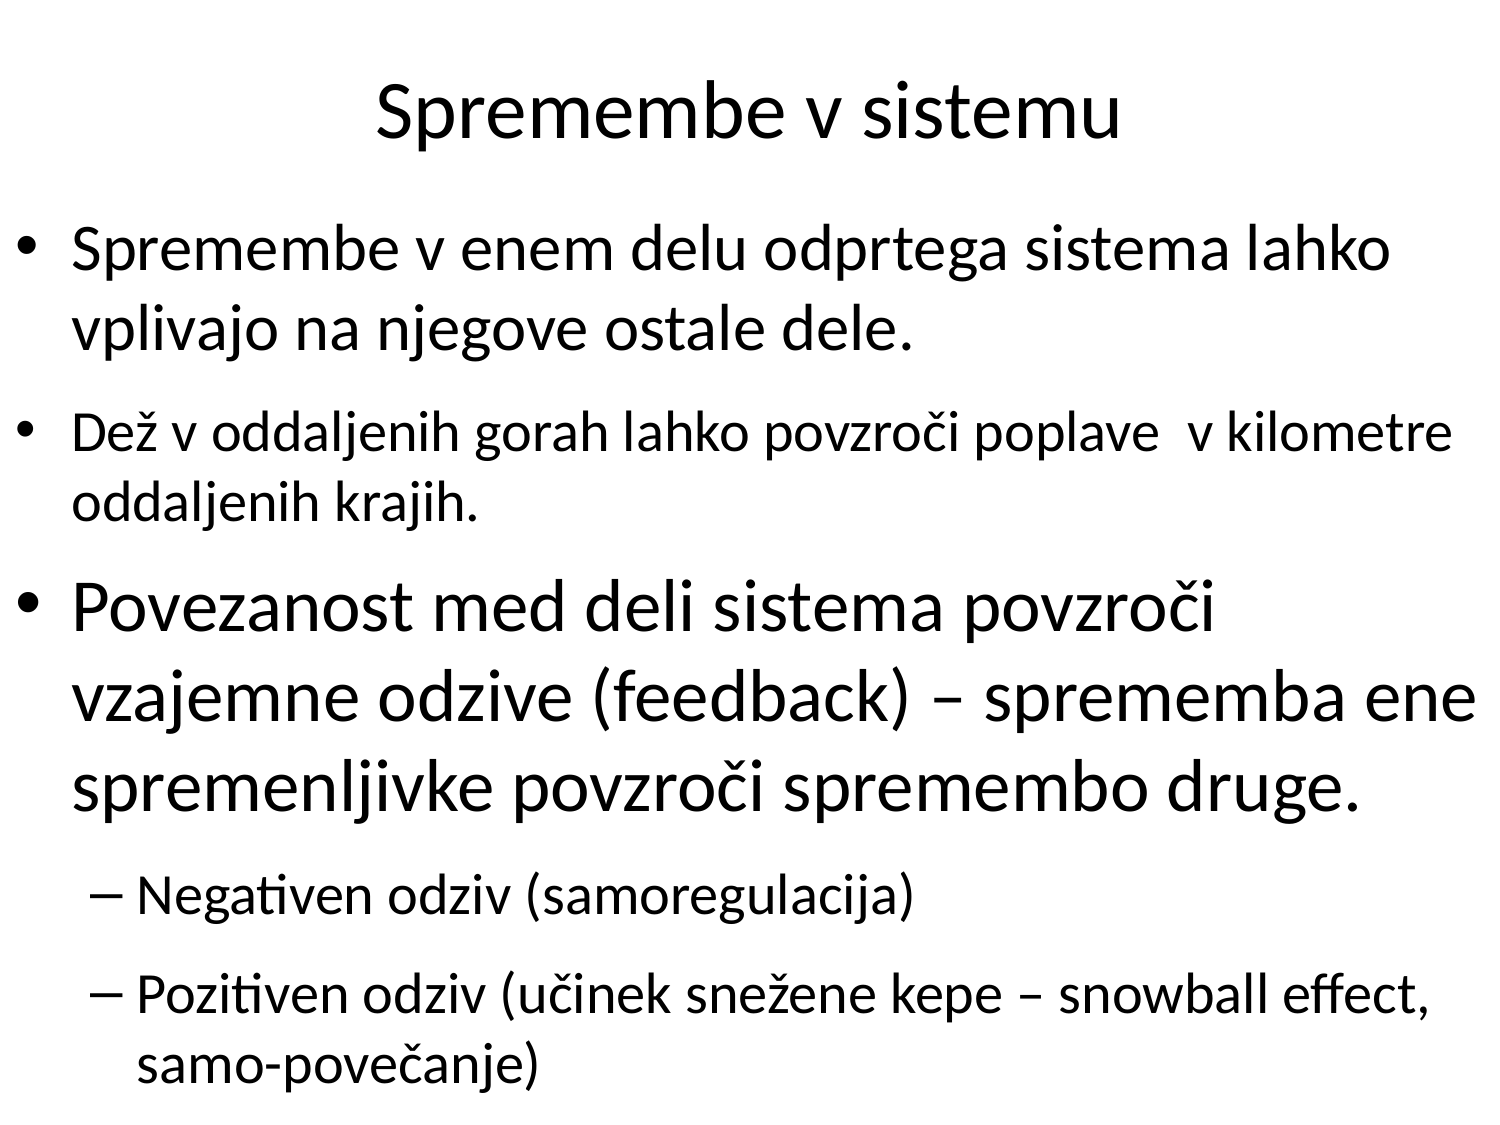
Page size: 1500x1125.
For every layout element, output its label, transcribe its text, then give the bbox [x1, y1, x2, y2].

list Spremembe v enem delu odprtega sistema lahko vplivajo na njegove ostale dele. Dež v oddaljenih gorah lahko povzroči poplave v kilometre oddaljenih krajih. Povezanost med deli sistema povzroči vzajemne odzive (feedback) – sprememba ene spremenljivke povzroči spremembo druge. Negativen odziv (samoregulacija) Pozitiven odziv (učinek snežene kepe – snowball effect, samo-povečanje) [0, 196, 1500, 1125]
title Spremembe v sistemu [0, 11, 1500, 196]
